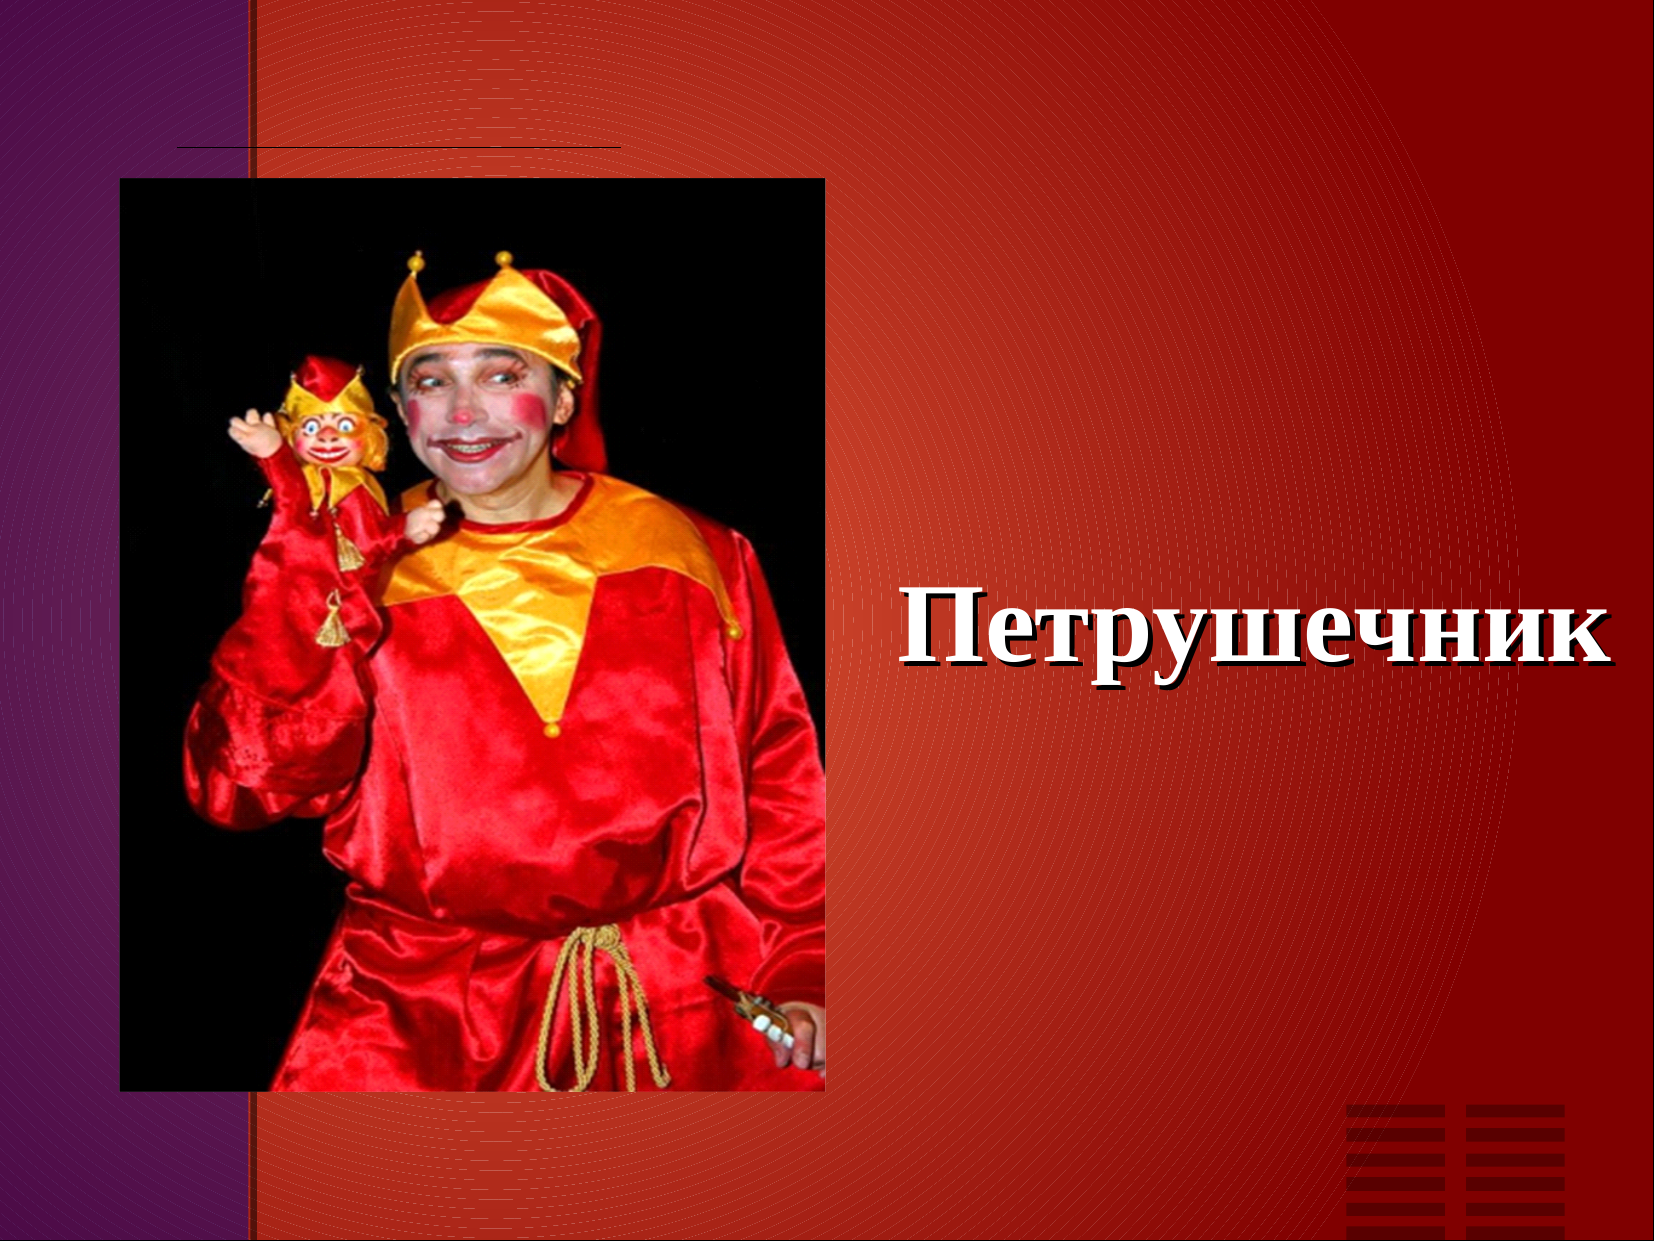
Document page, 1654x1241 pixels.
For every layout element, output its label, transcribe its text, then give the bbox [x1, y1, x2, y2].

list Петрушечник [827, 561, 1625, 709]
picture [118, 177, 827, 1093]
